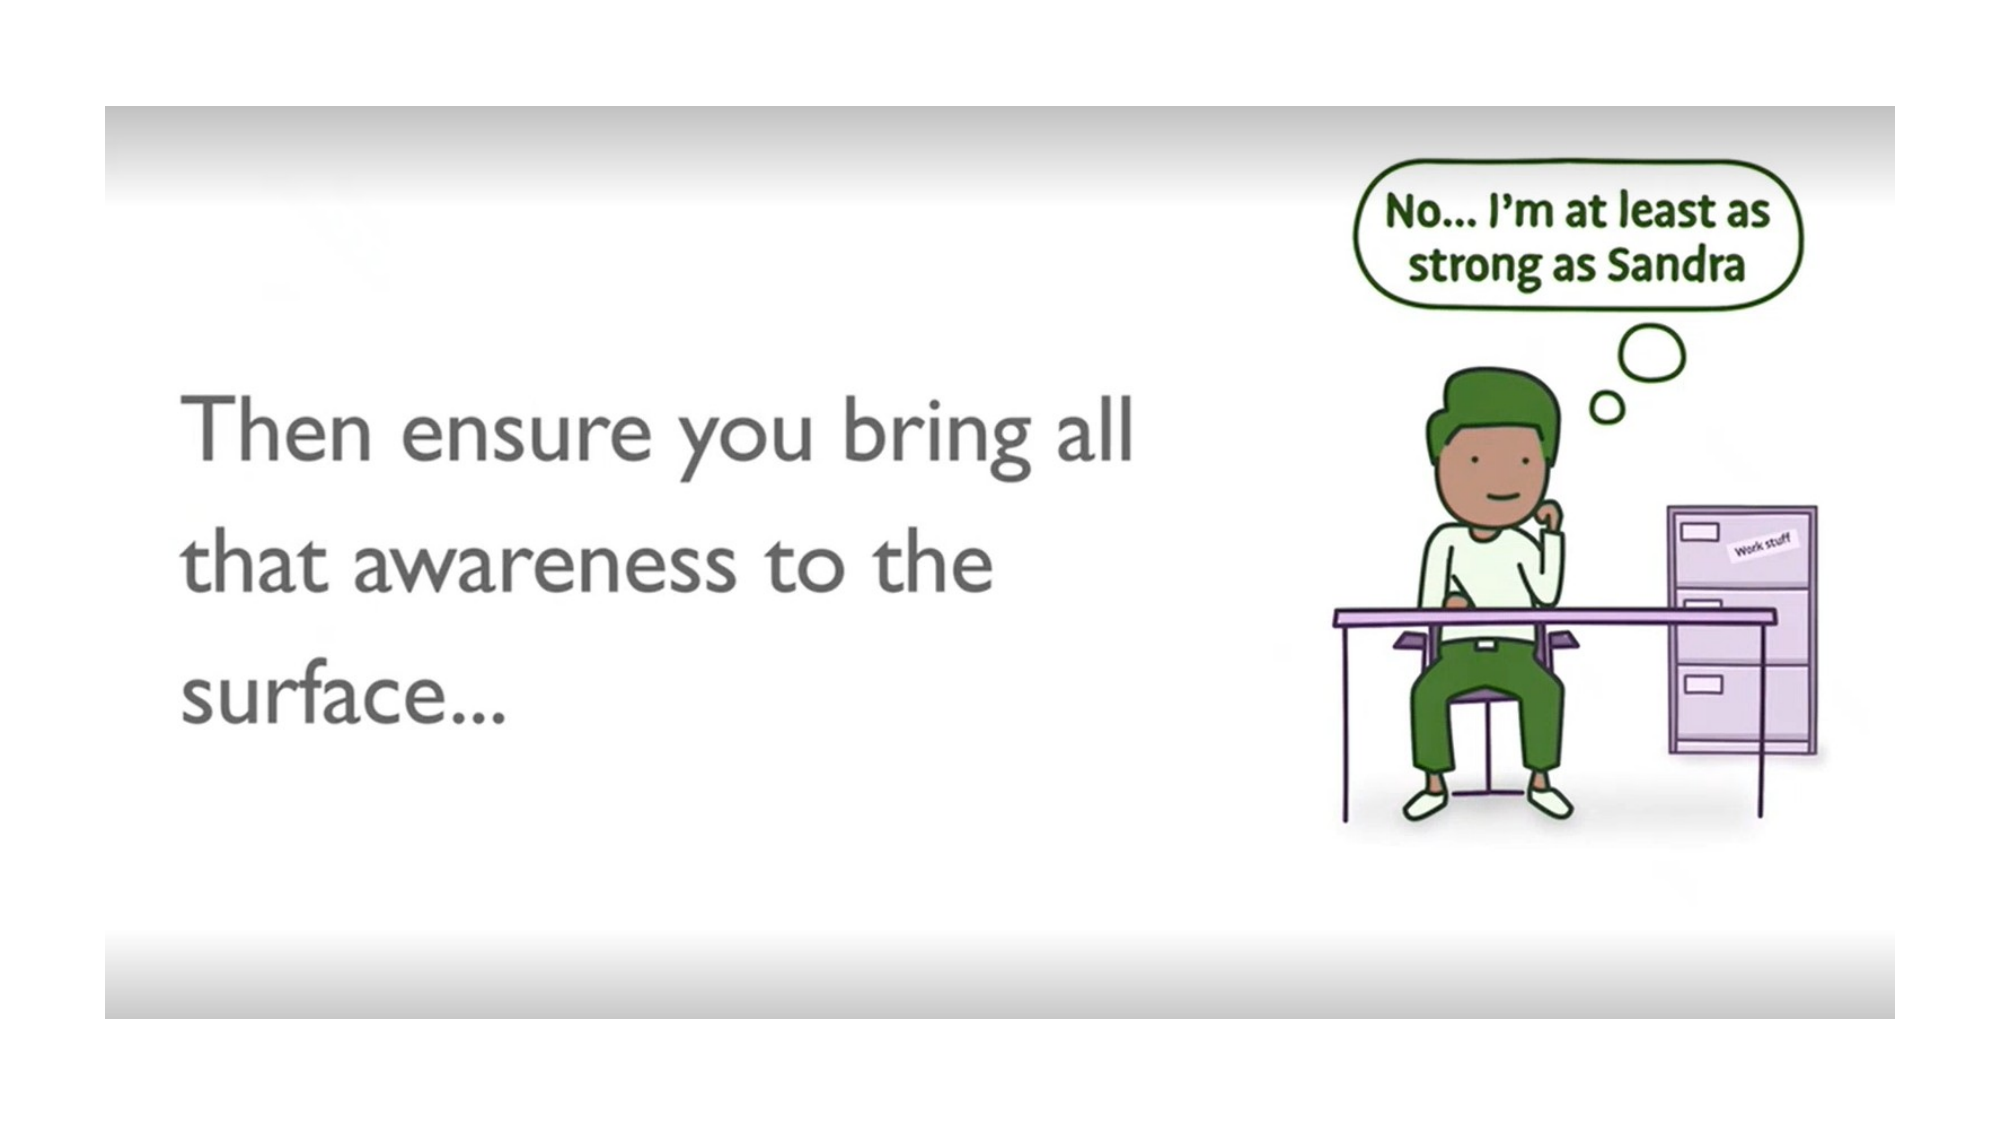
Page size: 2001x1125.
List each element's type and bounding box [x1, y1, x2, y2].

picture [105, 106, 1895, 1019]
